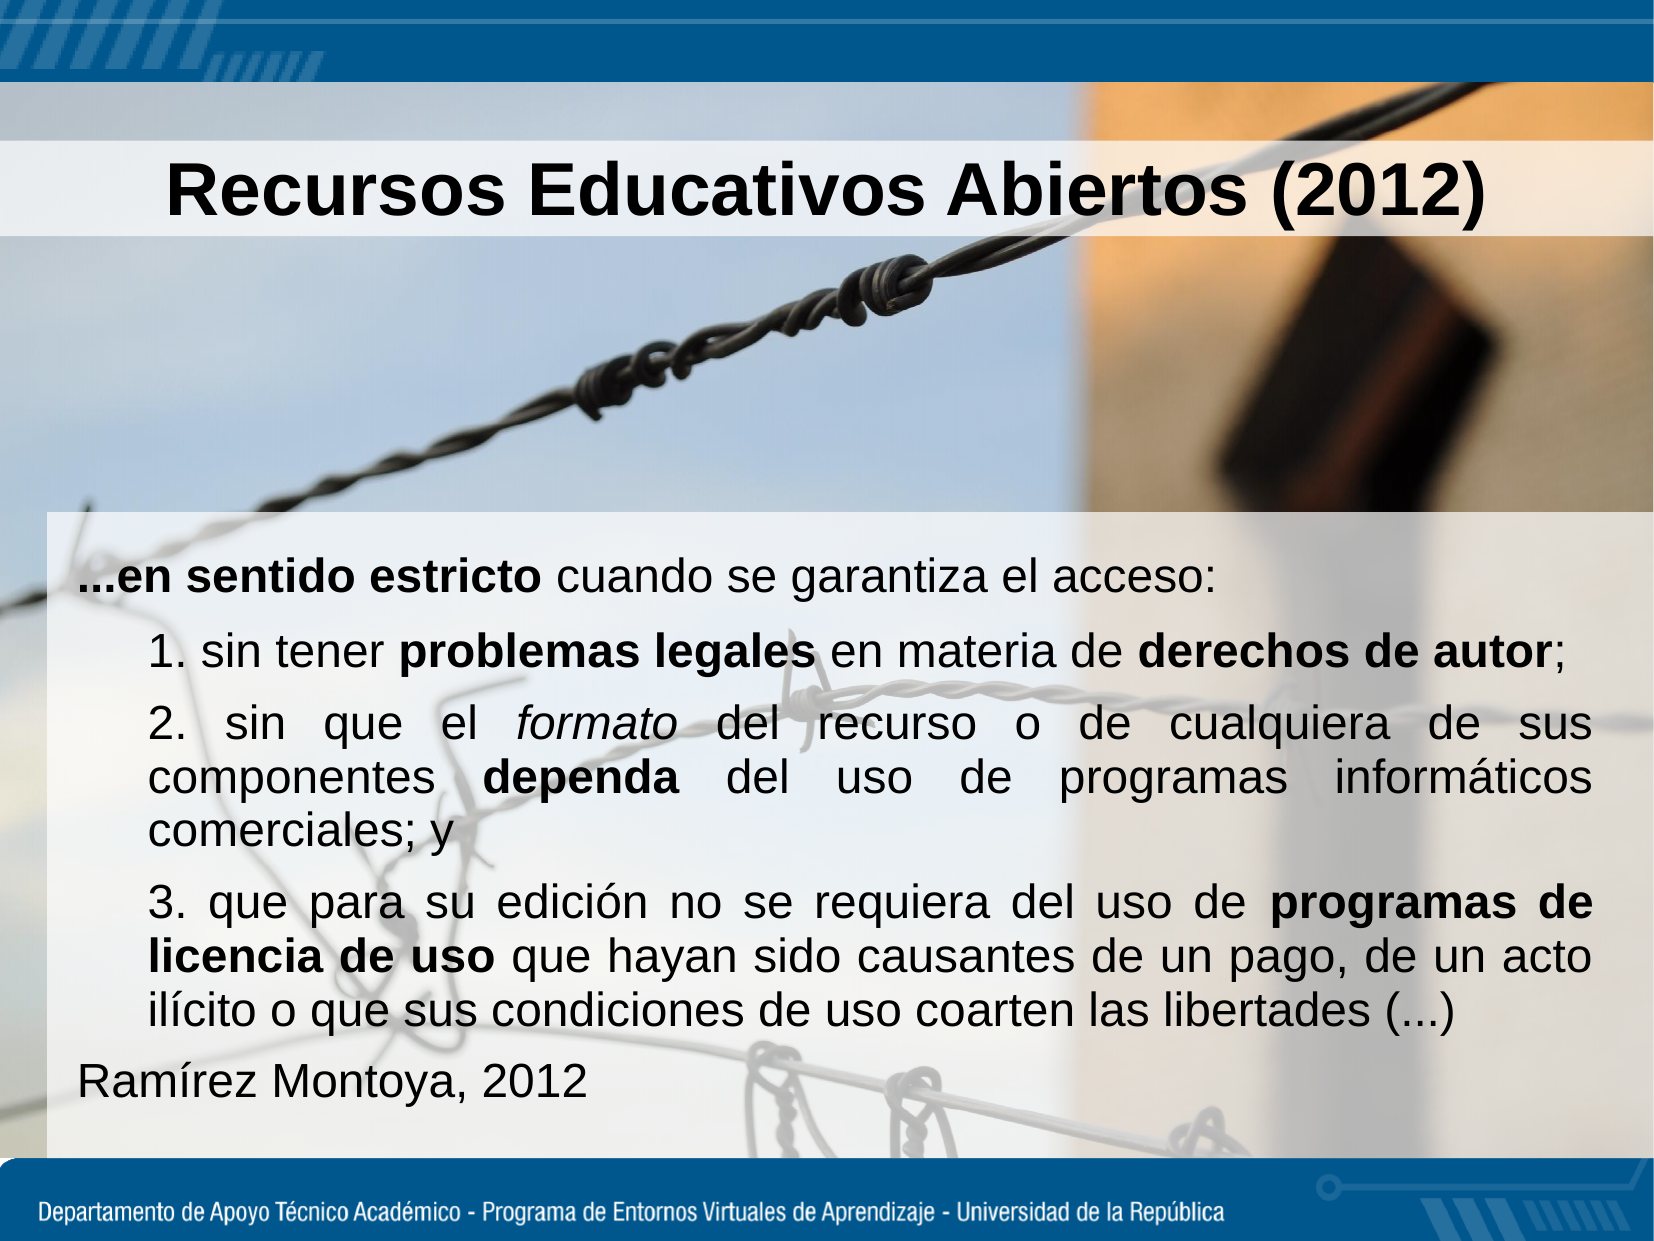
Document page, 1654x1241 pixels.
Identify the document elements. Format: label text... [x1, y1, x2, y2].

picture [0, 0, 1654, 140]
picture [0, 237, 1654, 1241]
text_box [47, 512, 1654, 1159]
title Recursos Educativos Abiertos (2012) [82, 147, 1571, 232]
text_box [0, 140, 1654, 237]
list ...en sentido estricto cuando se garantiza el acceso: 1. sin tener problemas legales en materia de derechos de autor; 2. sin que el formato del recurso o de cualquiera de sus componentes dependa del uso de programas informáticos comerciales; y 3. que para su edición no se requiera del uso de programas de licencia de uso que hayan sido causantes de un pago, de un acto ilícito o que sus condiciones de uso coarten las libertades (...) Ramírez Montoya, 2012 [5, 549, 1595, 1108]
